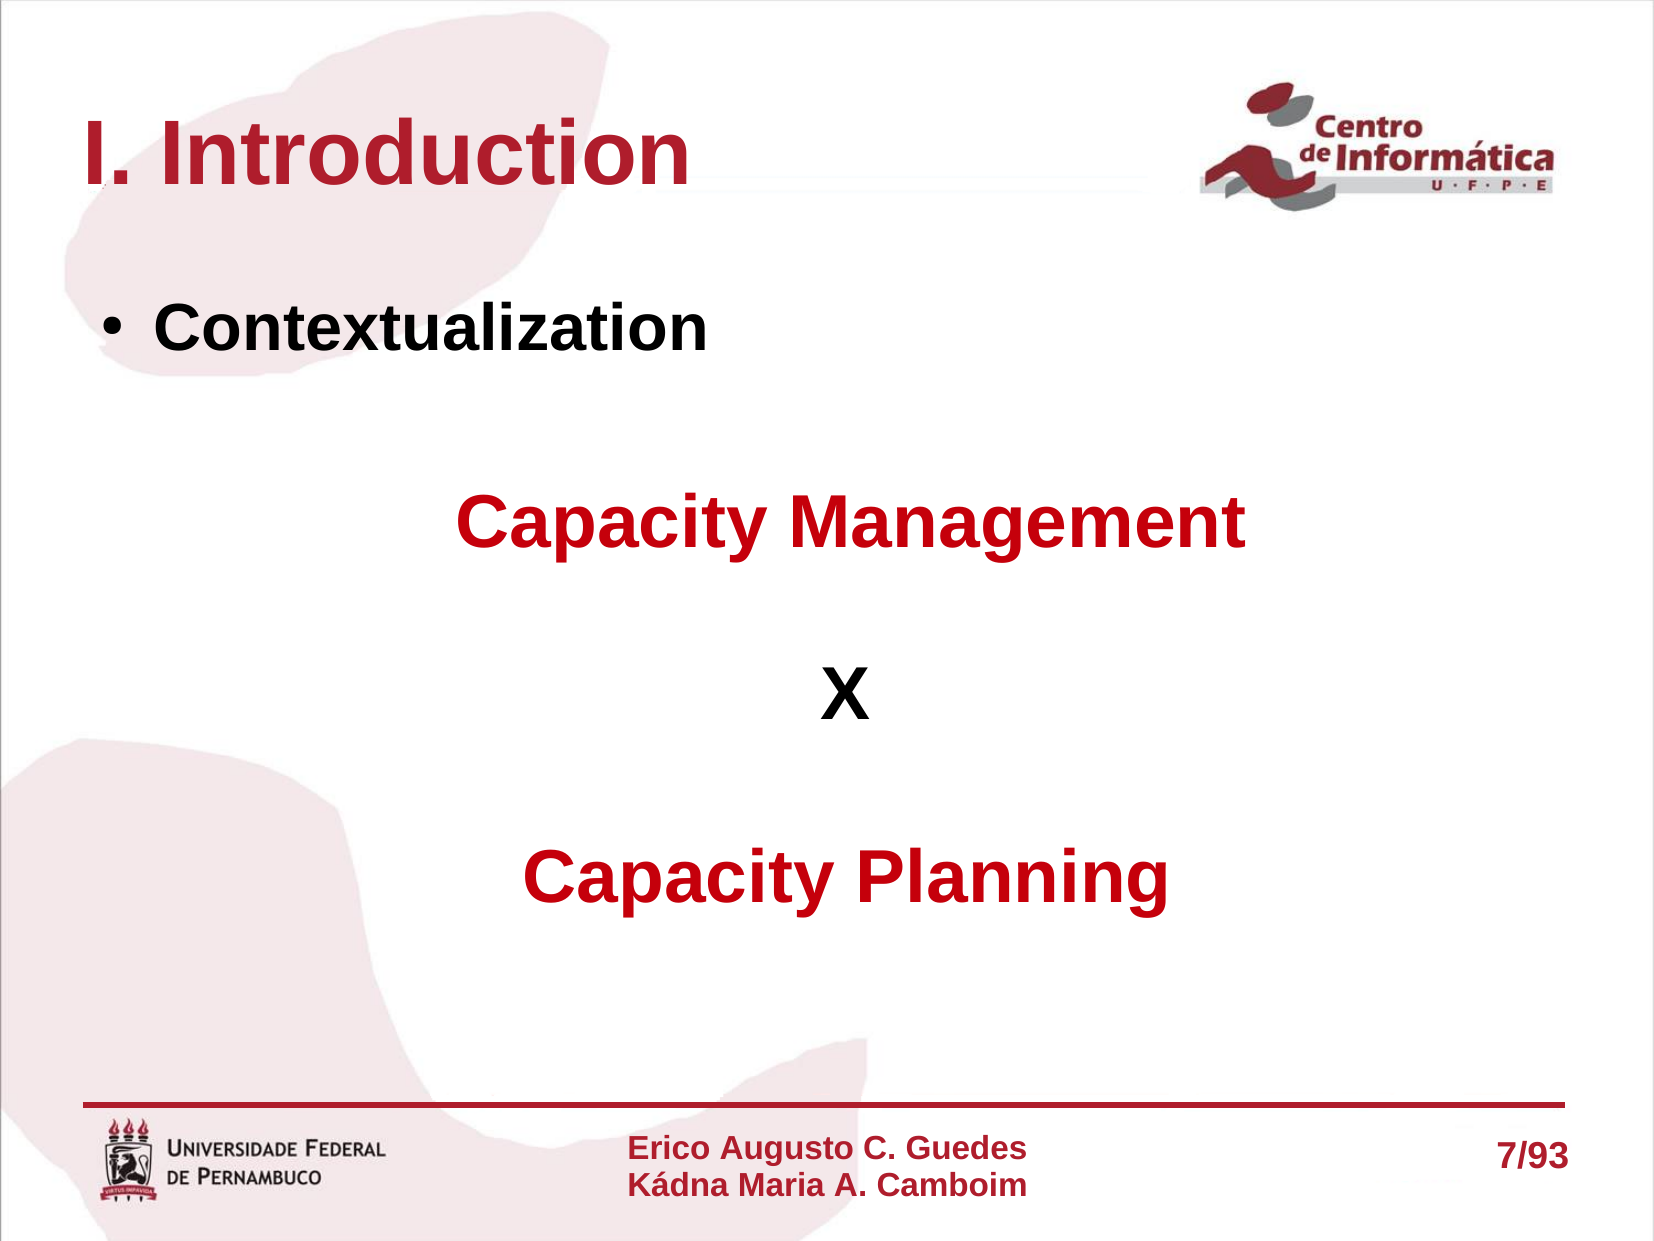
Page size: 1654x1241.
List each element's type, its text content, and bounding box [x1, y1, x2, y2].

text_box Capacity Planning [507, 826, 1188, 939]
text_box Capacity Management [440, 472, 1263, 585]
text_box X [806, 643, 886, 774]
list Contextualization [82, 290, 1571, 1094]
picture [0, 0, 1654, 1241]
title I. Introduction [82, 56, 1571, 250]
